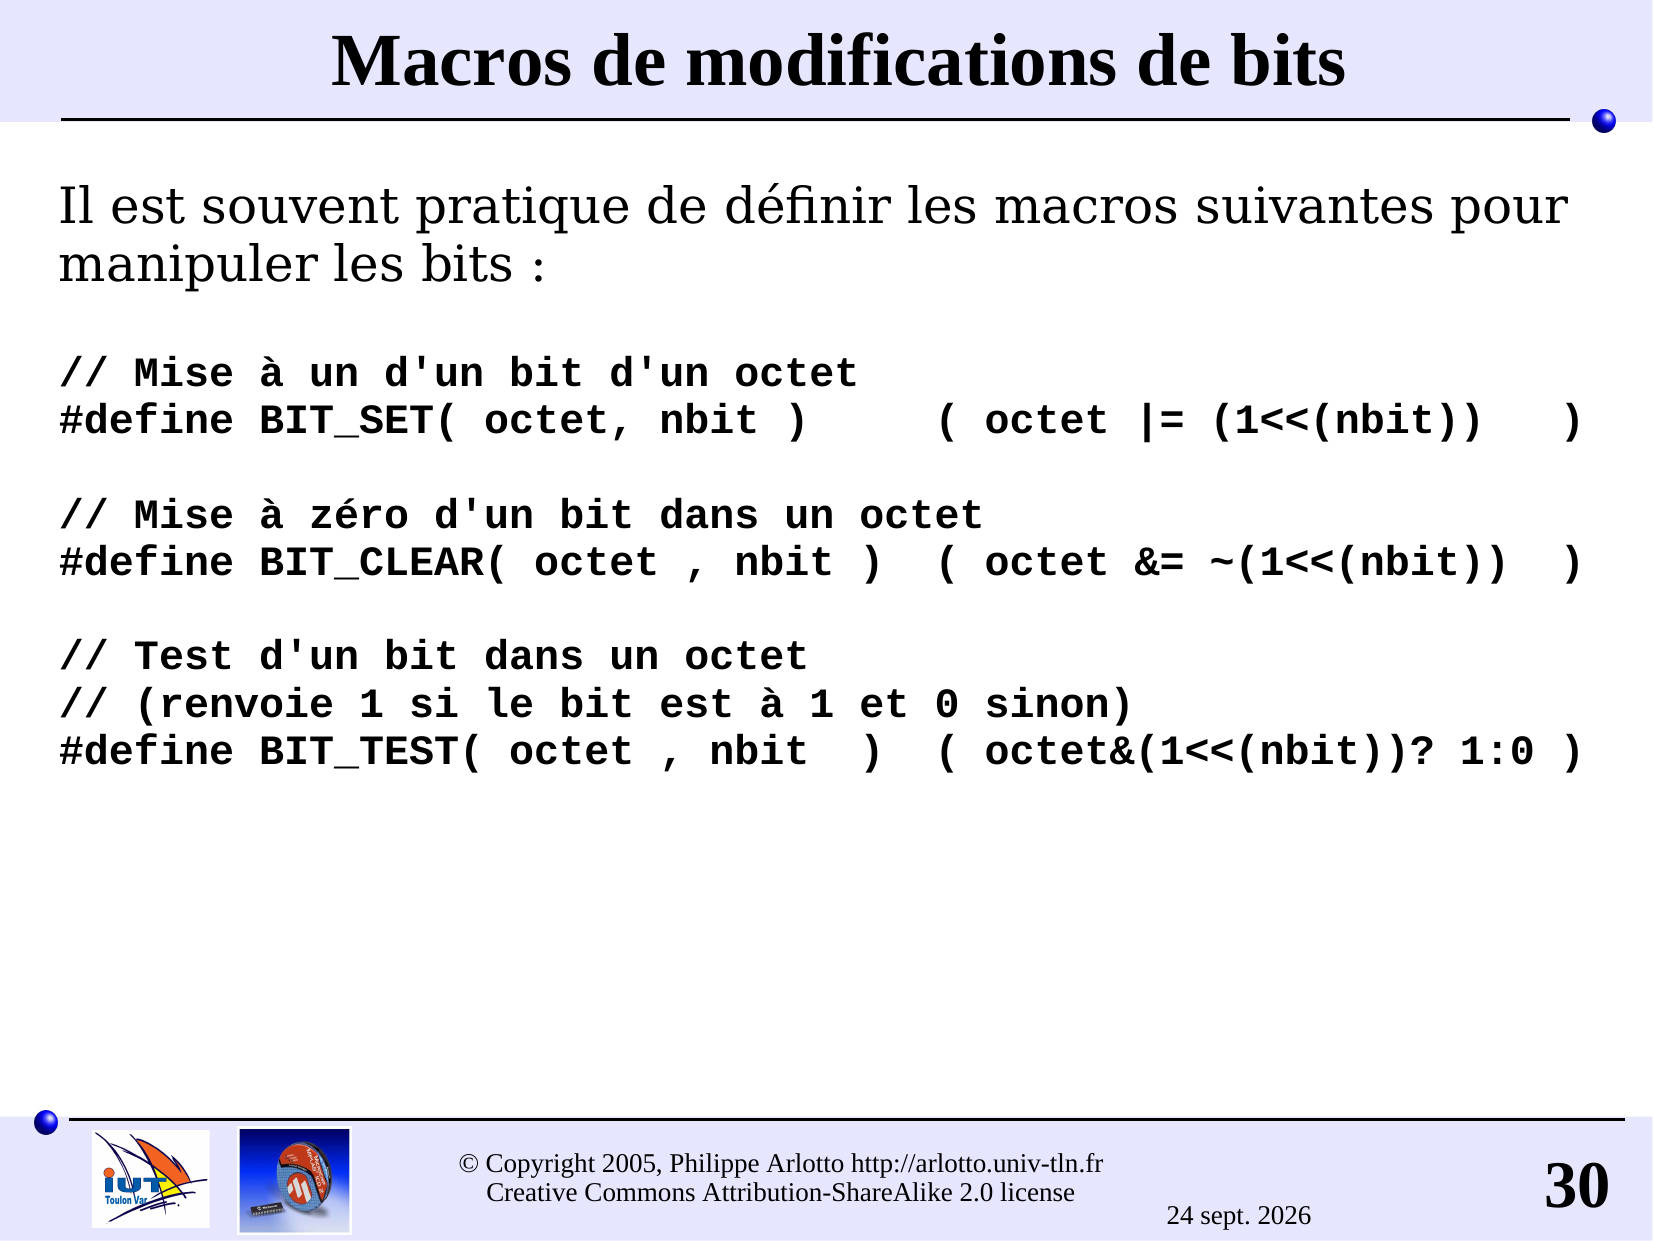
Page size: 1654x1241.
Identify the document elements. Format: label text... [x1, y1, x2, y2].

picture [237, 1126, 352, 1235]
title Macros de modifications de bits [95, 11, 1585, 110]
text_box Il est souvent pratique de définir les macros suivantes pour manipuler les bits : // Mise à un d'un bit d'un octet #define BIT_SET( octet, nbit ) ( octet |= (1<<(nbit)) ) // Mise à zéro d'un bit dans un octet #define BIT_CLEAR( octet , nbit ) ( octet &= ~(1<<(nbit)) ) // Test d'un bit dans un octet // (renvoie 1 si le bit est à 1 et 0 sinon) #define BIT_TEST( octet , nbit ) ( octet&(1<<(nbit))? 1:0 ) [59, 177, 1585, 836]
